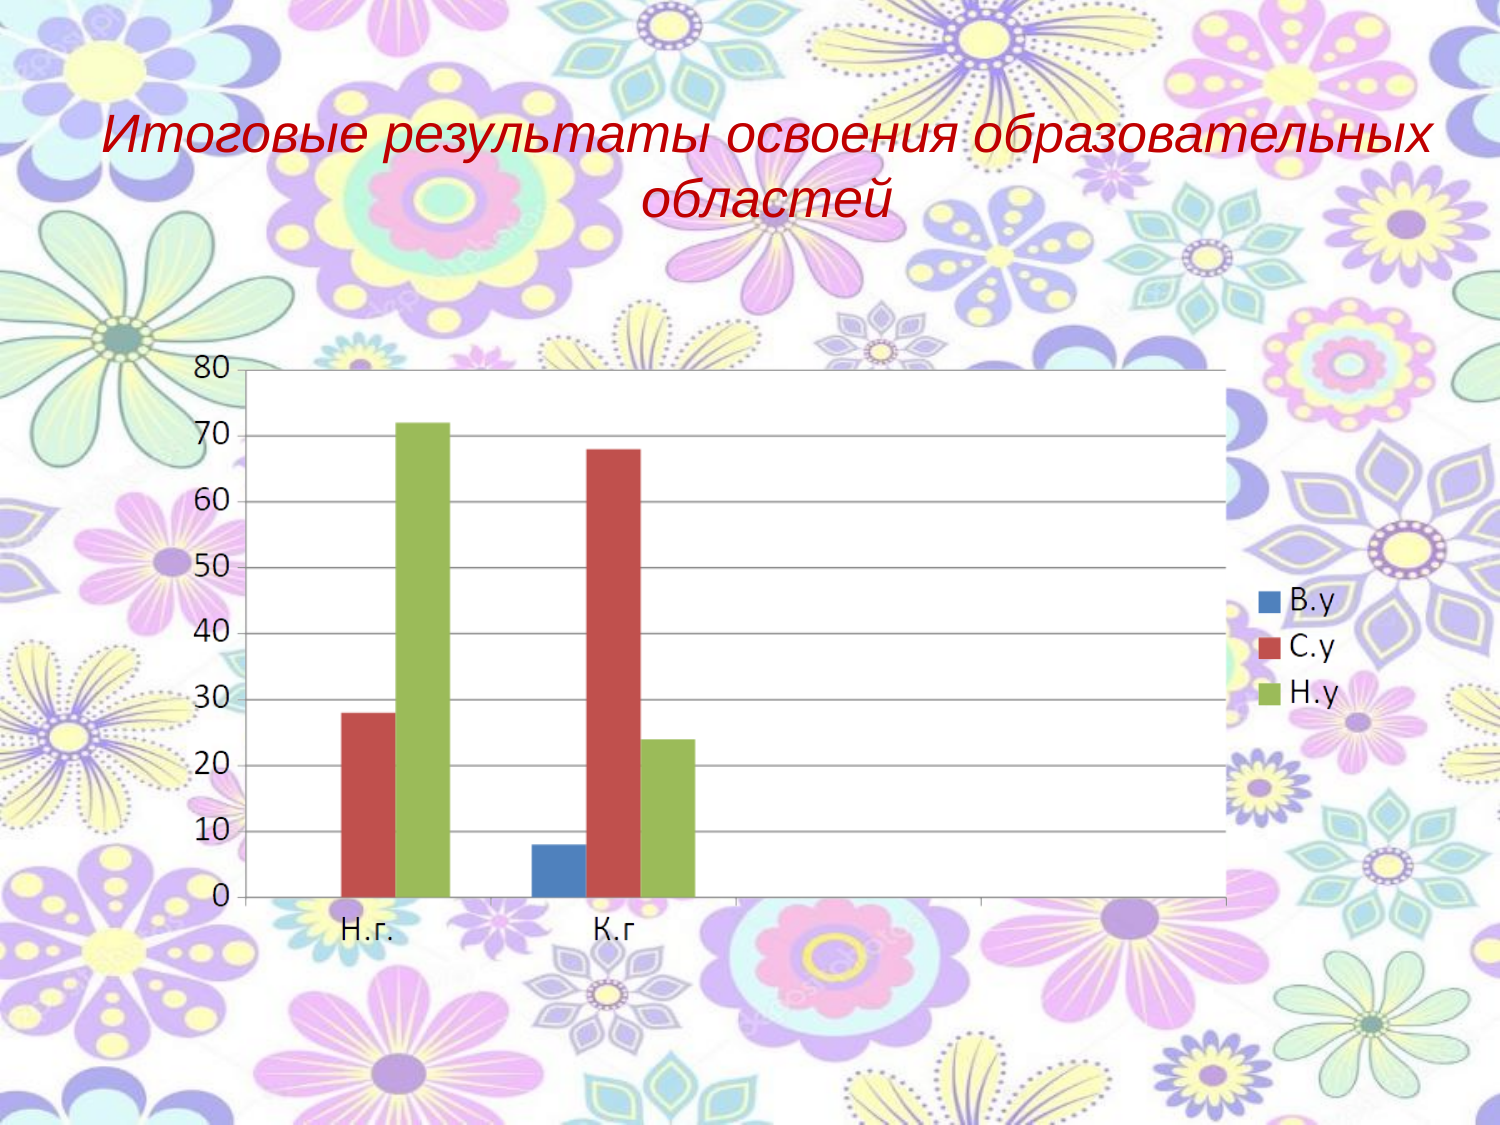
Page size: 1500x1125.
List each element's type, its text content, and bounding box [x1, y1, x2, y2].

picture [159, 326, 1366, 974]
text_box Итоговые результаты освоения образовательных областей [64, 90, 1471, 303]
